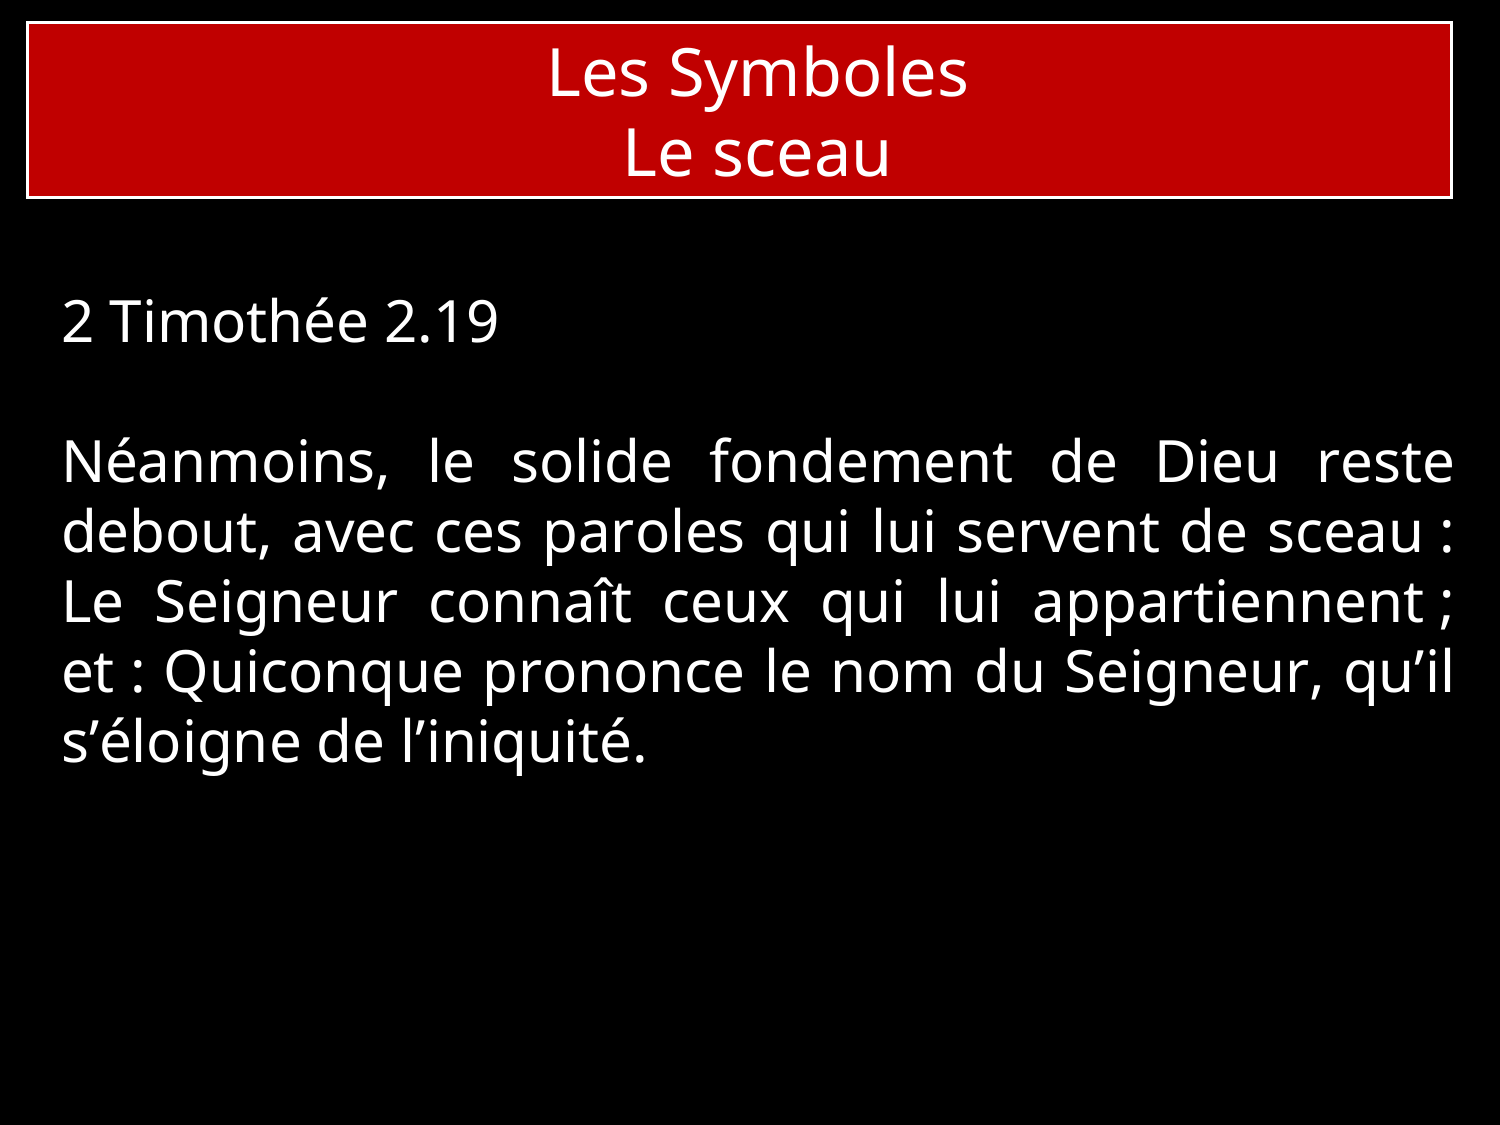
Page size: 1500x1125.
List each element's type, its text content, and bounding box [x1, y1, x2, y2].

text_box Les Symboles Le sceau [27, 22, 1452, 198]
text_box 2 Timothée 2.19 Néanmoins, le solide fondement de Dieu reste debout, avec ces paroles qui lui servent de sceau : Le Seigneur connaît ceux qui lui appartiennent ; et : Quiconque prononce le nom du Seigneur, qu’il s’éloigne de l’iniquité. [46, 276, 1471, 782]
